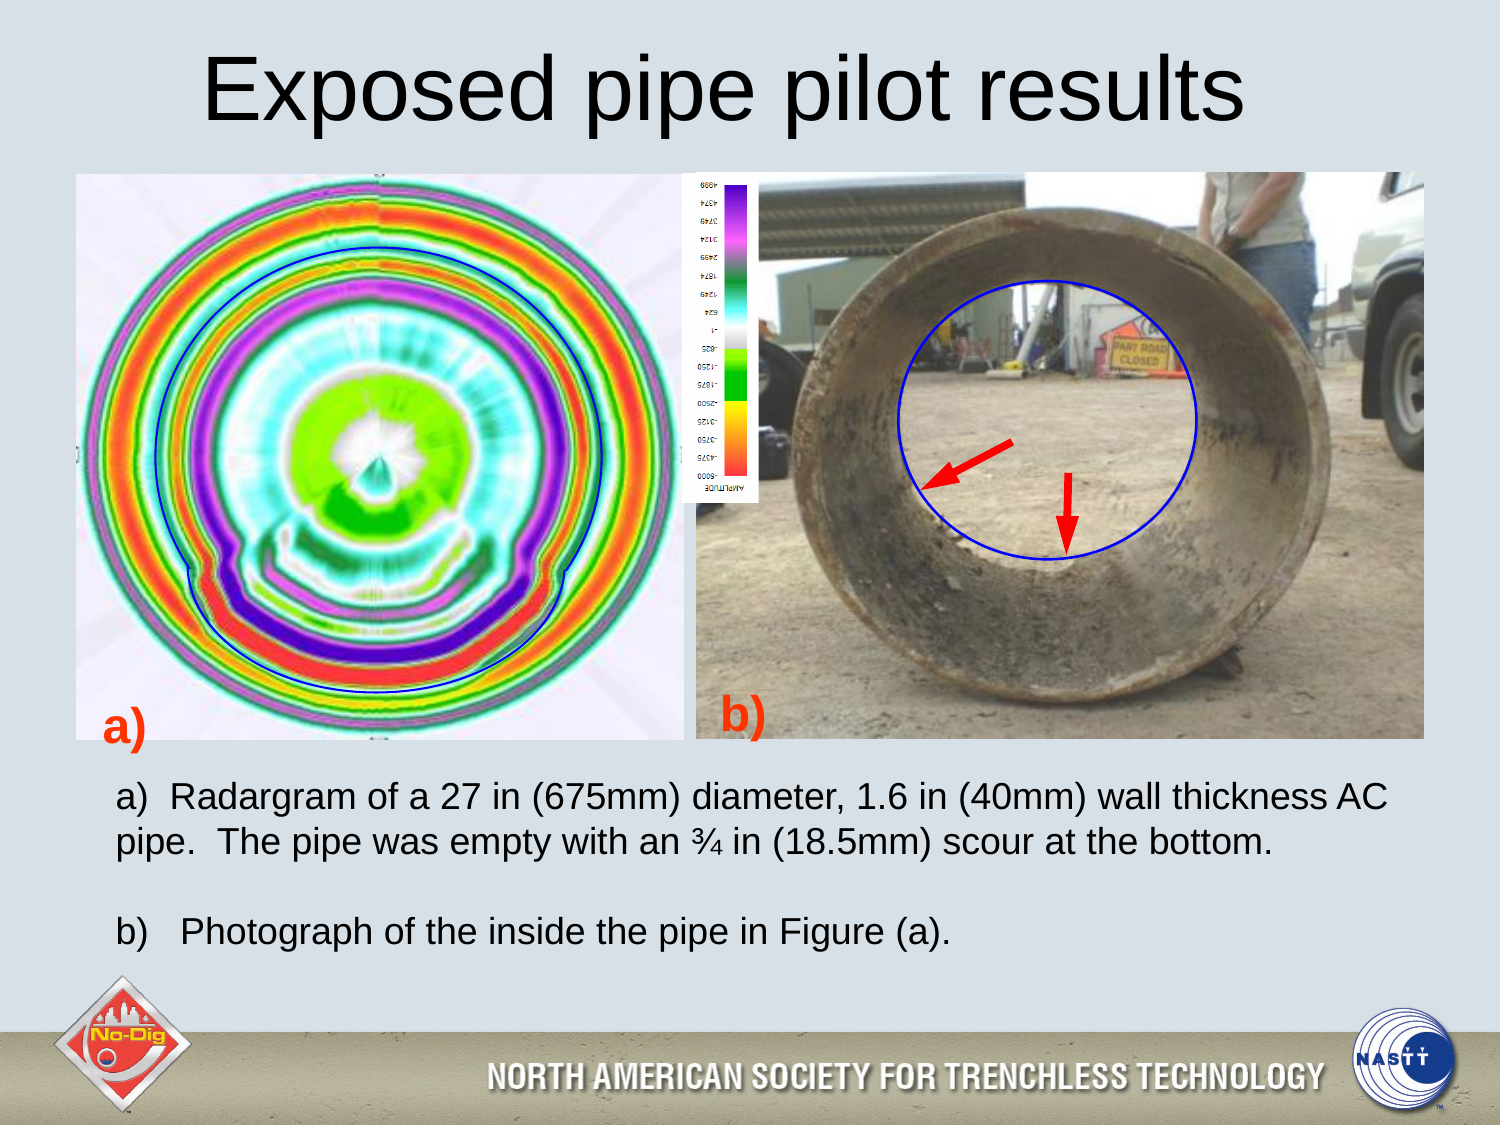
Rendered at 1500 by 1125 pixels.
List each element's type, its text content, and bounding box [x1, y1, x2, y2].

text_box Exposed pipe pilot results [0, 0, 1500, 178]
text_box a) [87, 573, 174, 761]
text_box b) [705, 560, 791, 749]
picture [0, 178, 1500, 1125]
text_box a) Radargram of a 27 in (675mm) diameter, 1.6 in (40mm) wall thickness AC pipe. The pipe was empty with an ¾ in (18.5mm) scour at the bottom. b) Photograph of the inside the pipe in Figure (a). [100, 719, 1481, 1005]
